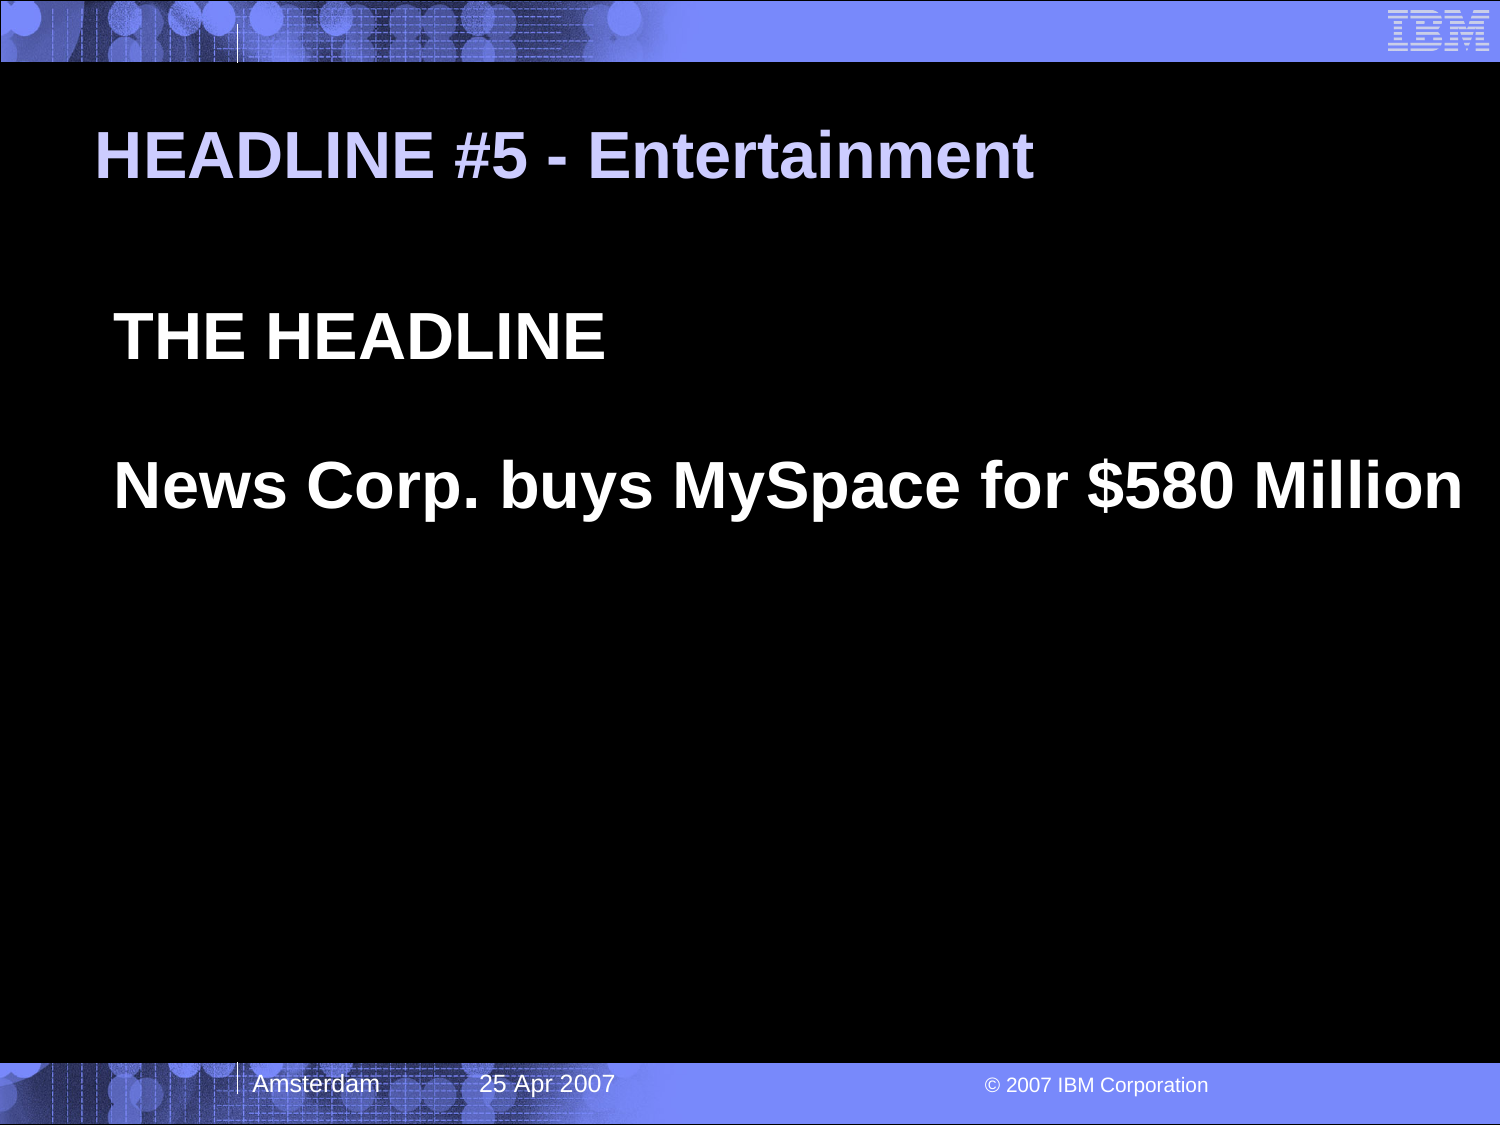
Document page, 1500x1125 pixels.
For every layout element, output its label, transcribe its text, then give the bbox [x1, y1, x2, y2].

title HEADLINE #5 - Entertainment [79, 116, 1433, 205]
picture [0, 1063, 1500, 1124]
list THE HEADLINE News Corp. buys MySpace for $580 Million [99, 291, 1500, 1037]
picture [1, 1, 1500, 62]
